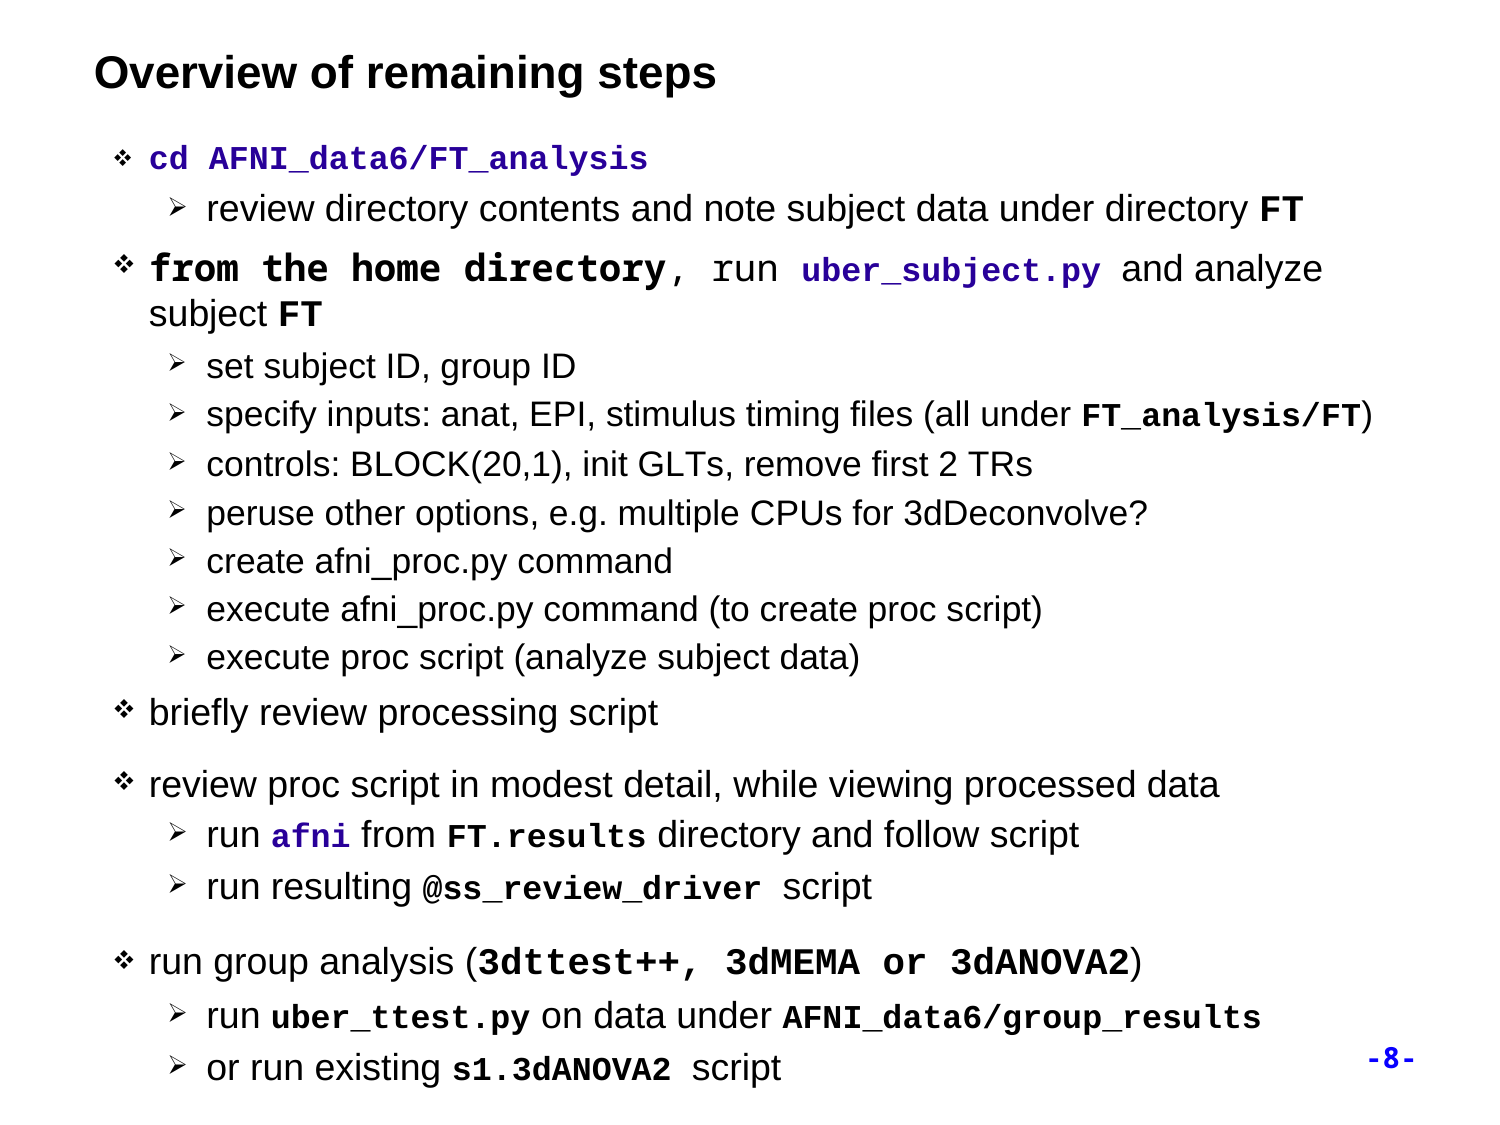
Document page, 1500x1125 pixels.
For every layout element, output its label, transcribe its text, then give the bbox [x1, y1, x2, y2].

list Overview of remaining steps cd AFNI_data6/FT_analysis review directory contents and note subject data under directory FT from the home directory, run uber_subject.py and analyze subject FT set subject ID, group ID specify inputs: anat, EPI, stimulus timing files (all under FT_analysis/FT) controls: BLOCK(20,1), init GLTs, remove first 2 TRs peruse other options, e.g. multiple CPUs for 3dDeconvolve? create afni_proc.py command execute afni_proc.py command (to create proc script) execute proc script (analyze subject data) briefly review processing script review proc script in modest detail, while viewing processed data run afni from FT.results directory and follow script run resulting @ss_review_driver script run group analysis (3dttest++, 3dMEMA or 3dANOVA2) run uber_ttest.py on data under AFNI_data6/group_results or run existing s1.3dANOVA2 script [40, 39, 1461, 1061]
